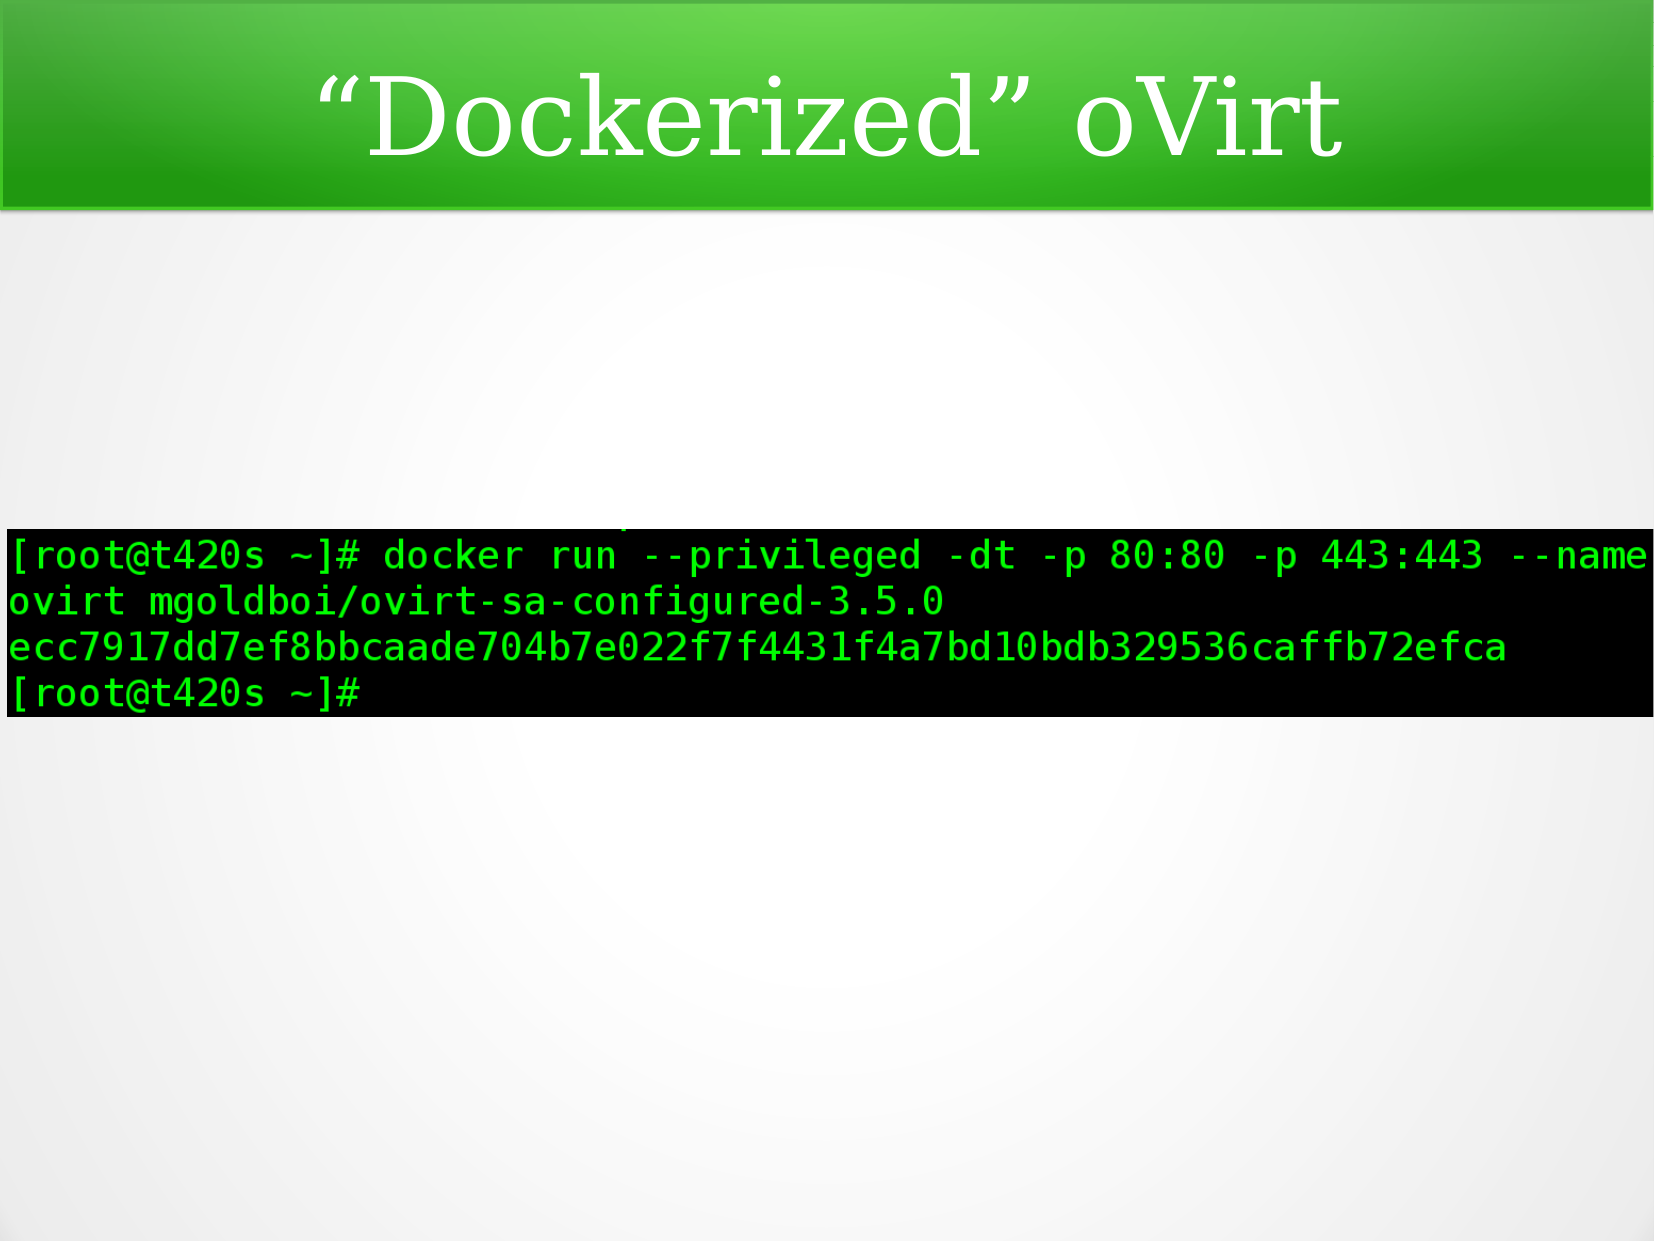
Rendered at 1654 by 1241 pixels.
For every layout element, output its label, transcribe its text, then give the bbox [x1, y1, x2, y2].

title “Dockerized” oVirt [82, 47, 1571, 189]
picture [7, 529, 1654, 717]
